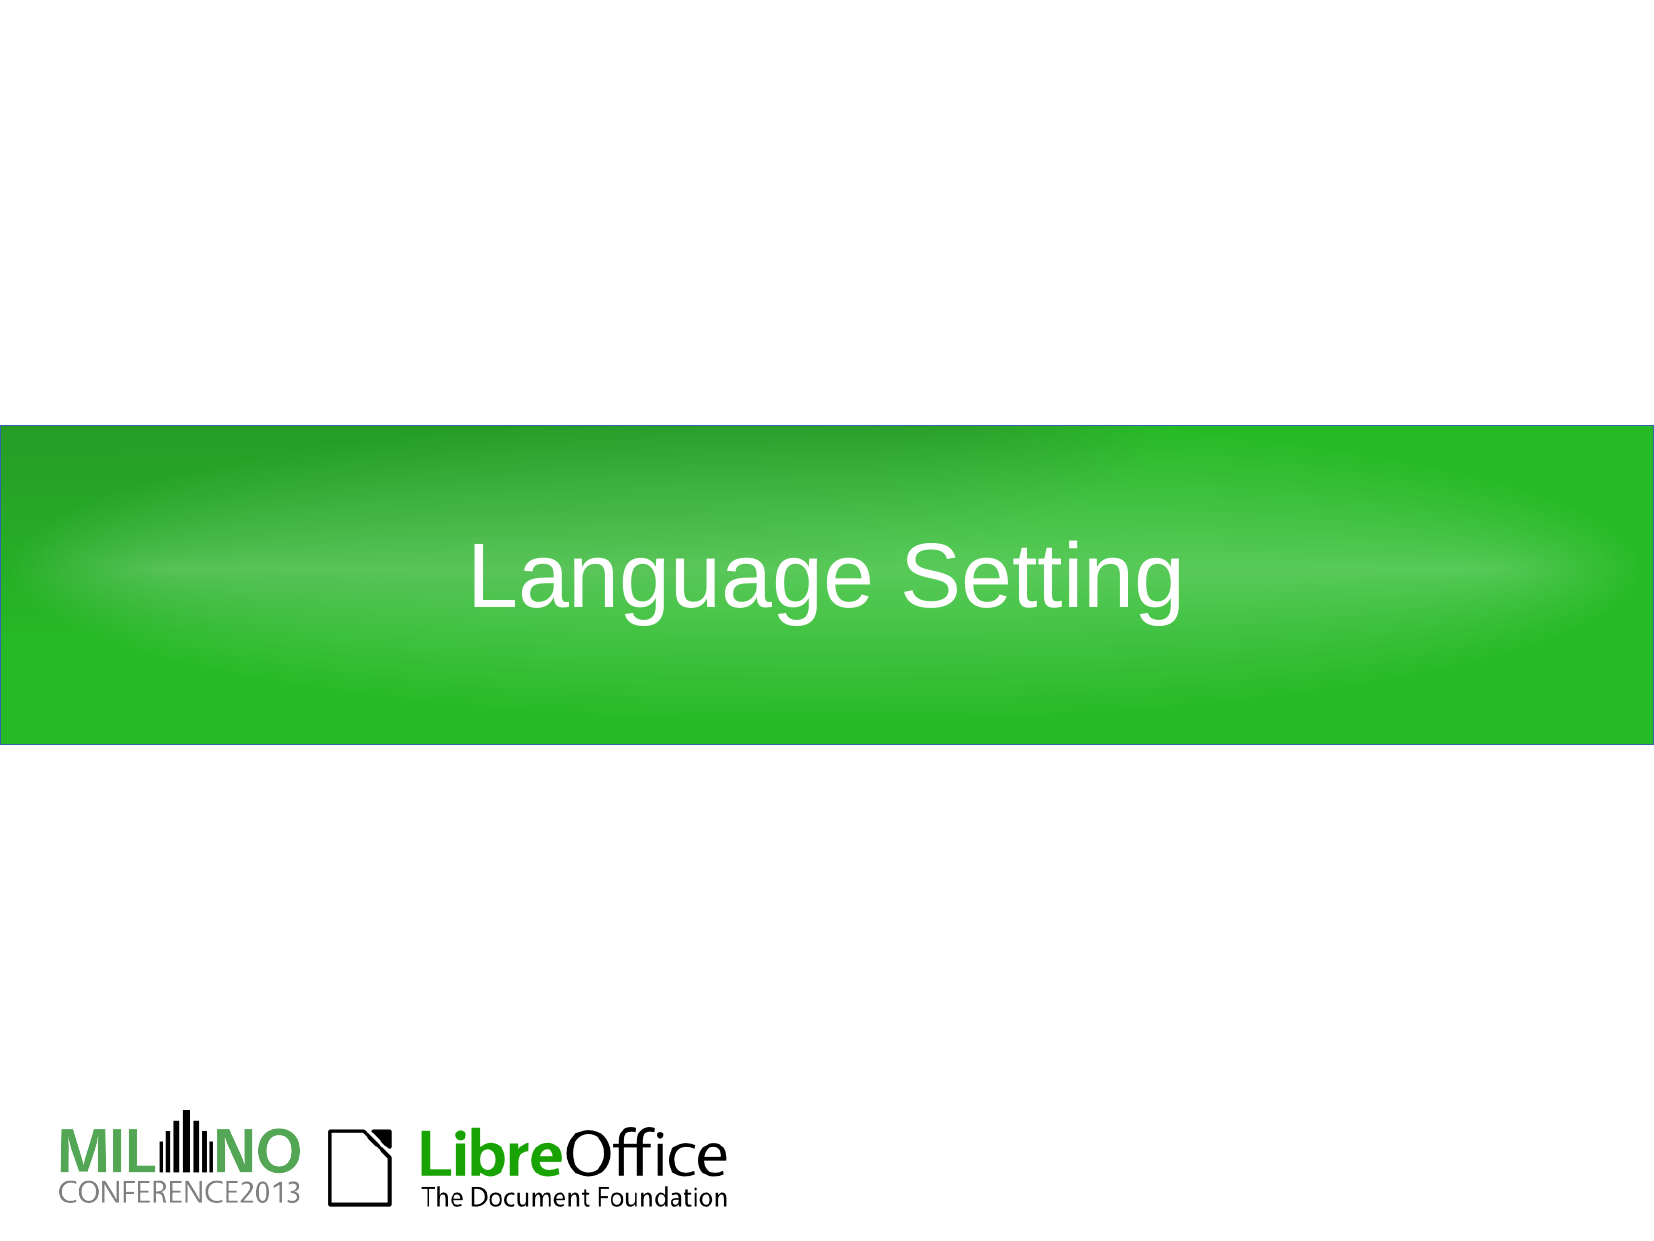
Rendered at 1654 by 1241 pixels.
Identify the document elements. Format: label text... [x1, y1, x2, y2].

picture [59, 1092, 757, 1241]
title Language Setting [82, 472, 1571, 680]
